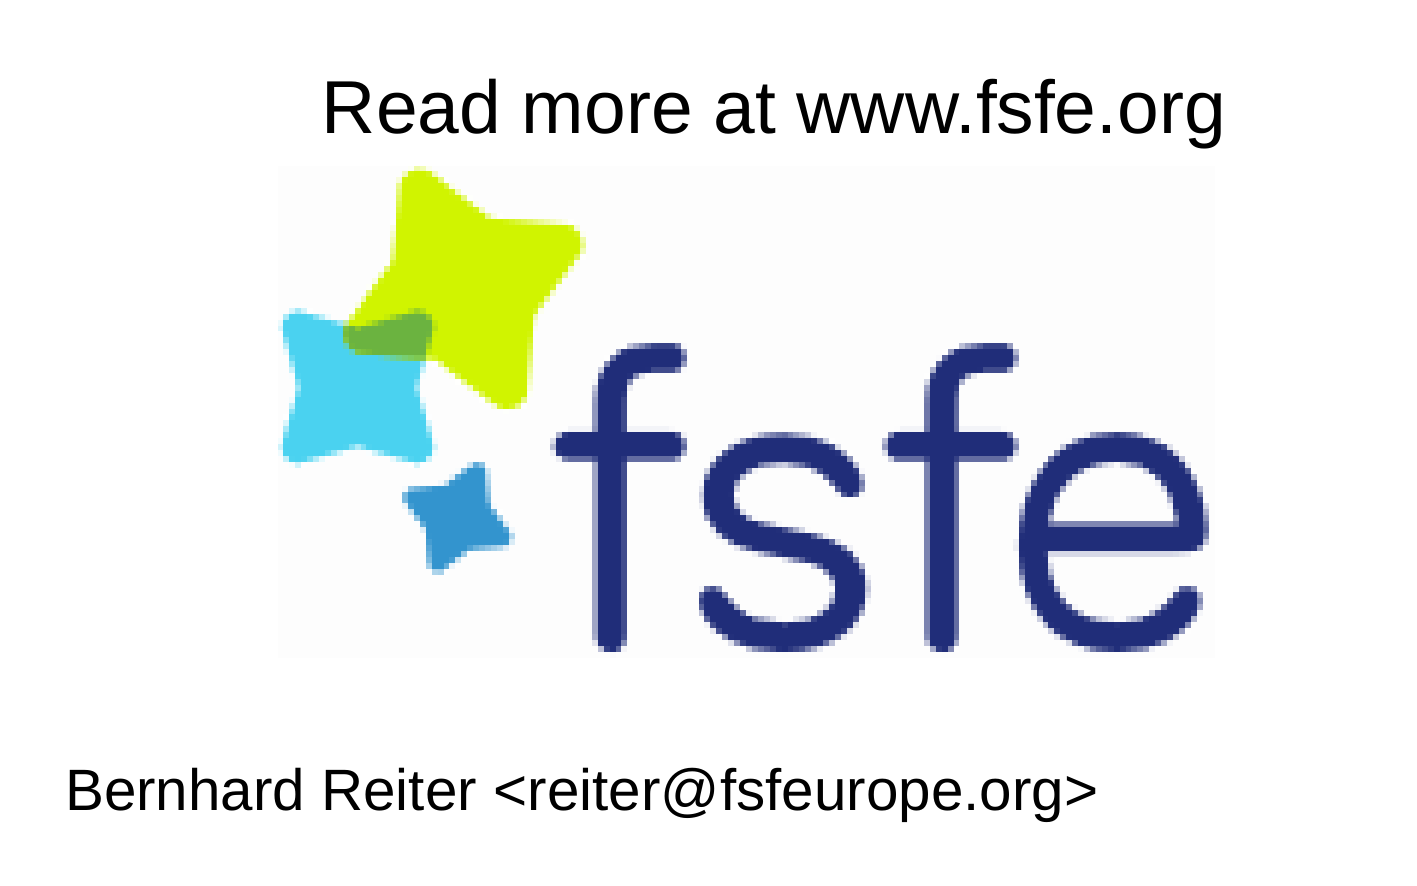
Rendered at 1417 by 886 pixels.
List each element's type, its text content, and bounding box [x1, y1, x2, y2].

text_box Bernhard Reiter <reiter@fsfeurope.org> [50, 750, 1380, 886]
picture [278, 166, 1215, 658]
text_box Read more at www.fsfe.org [0, 58, 1242, 514]
